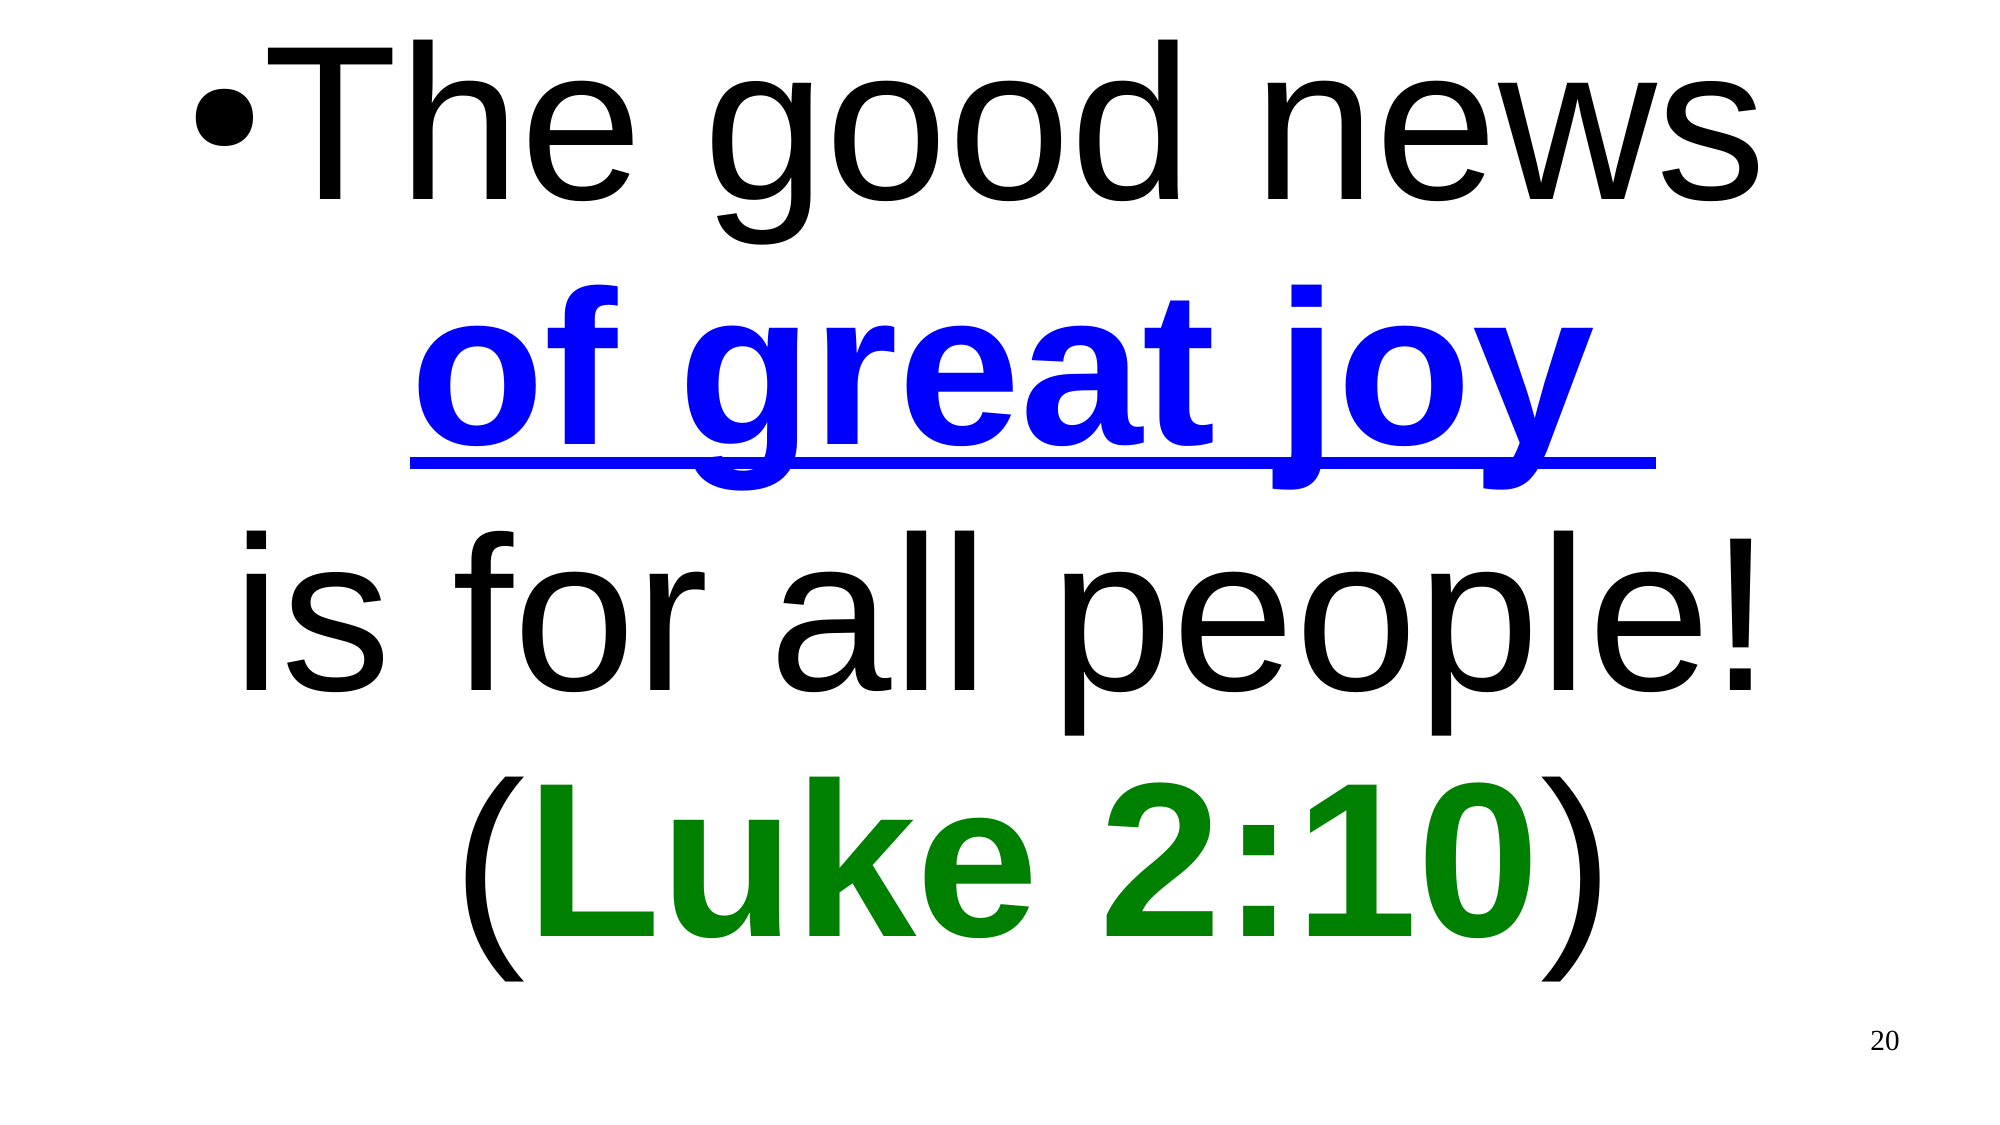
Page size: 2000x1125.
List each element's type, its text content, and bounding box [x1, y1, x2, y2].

list The good news of great joy is for all people! (Luke 2:10) [0, 0, 1996, 1123]
